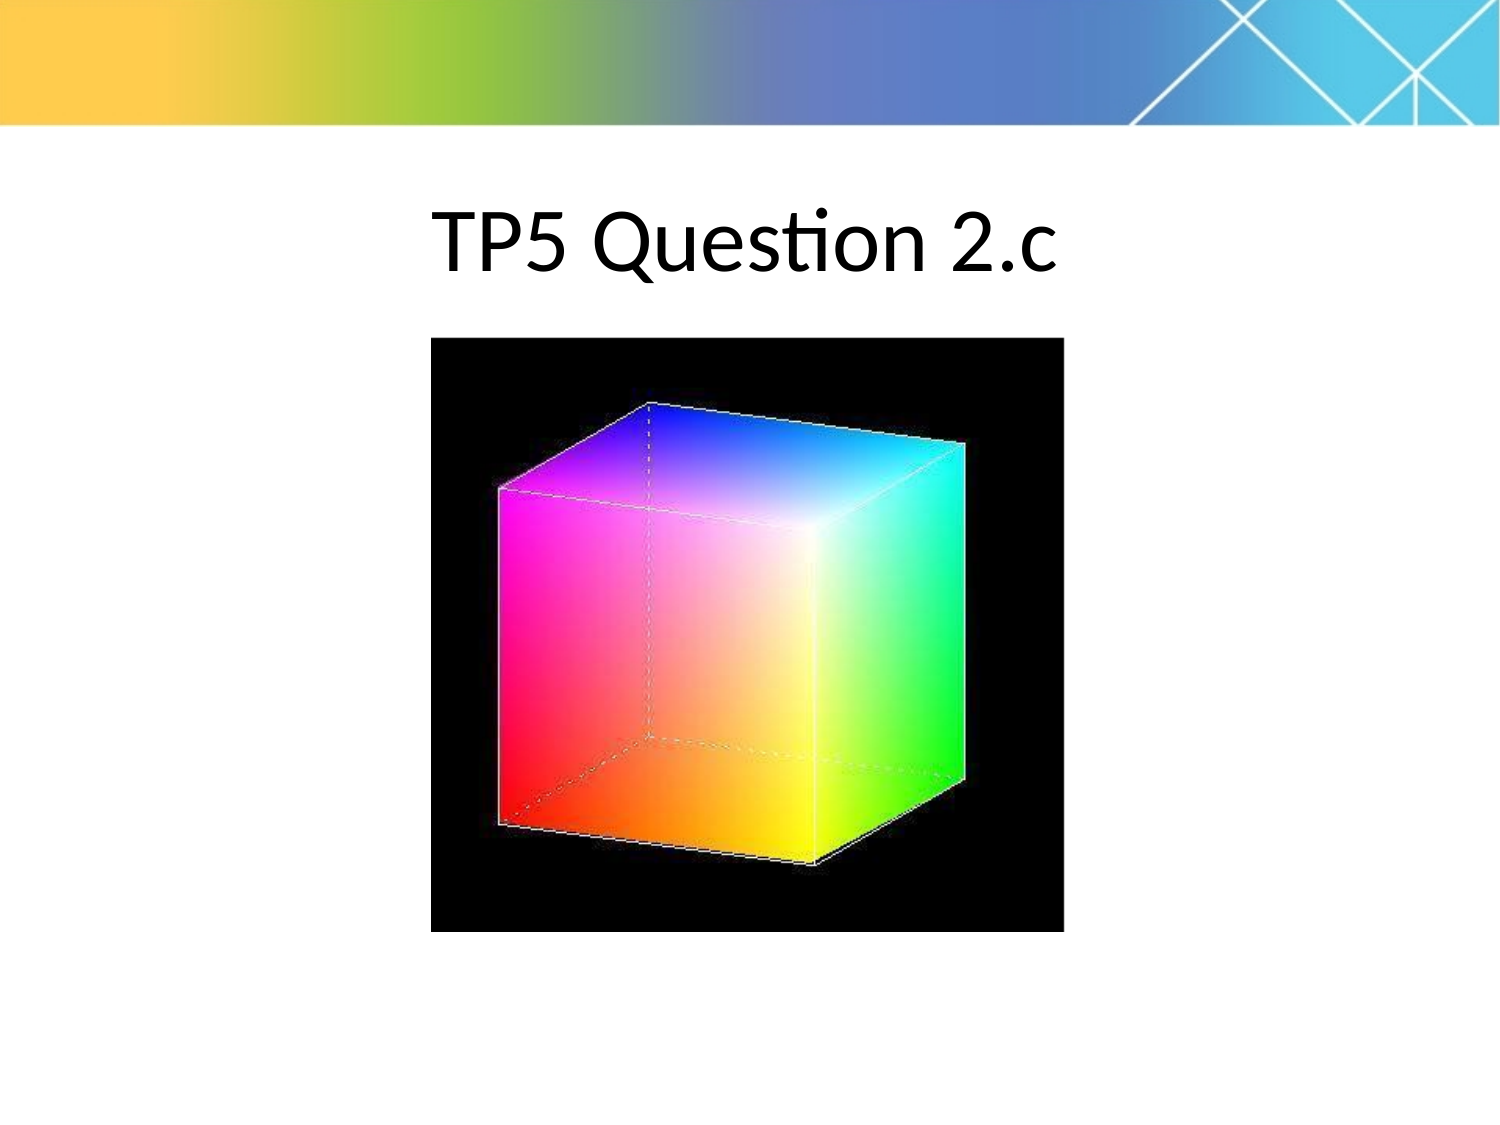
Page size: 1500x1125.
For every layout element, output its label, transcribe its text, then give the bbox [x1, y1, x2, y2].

text_box [431, 335, 1069, 933]
picture [0, 0, 1500, 127]
title TP5 Question 2.c [70, 140, 1421, 329]
